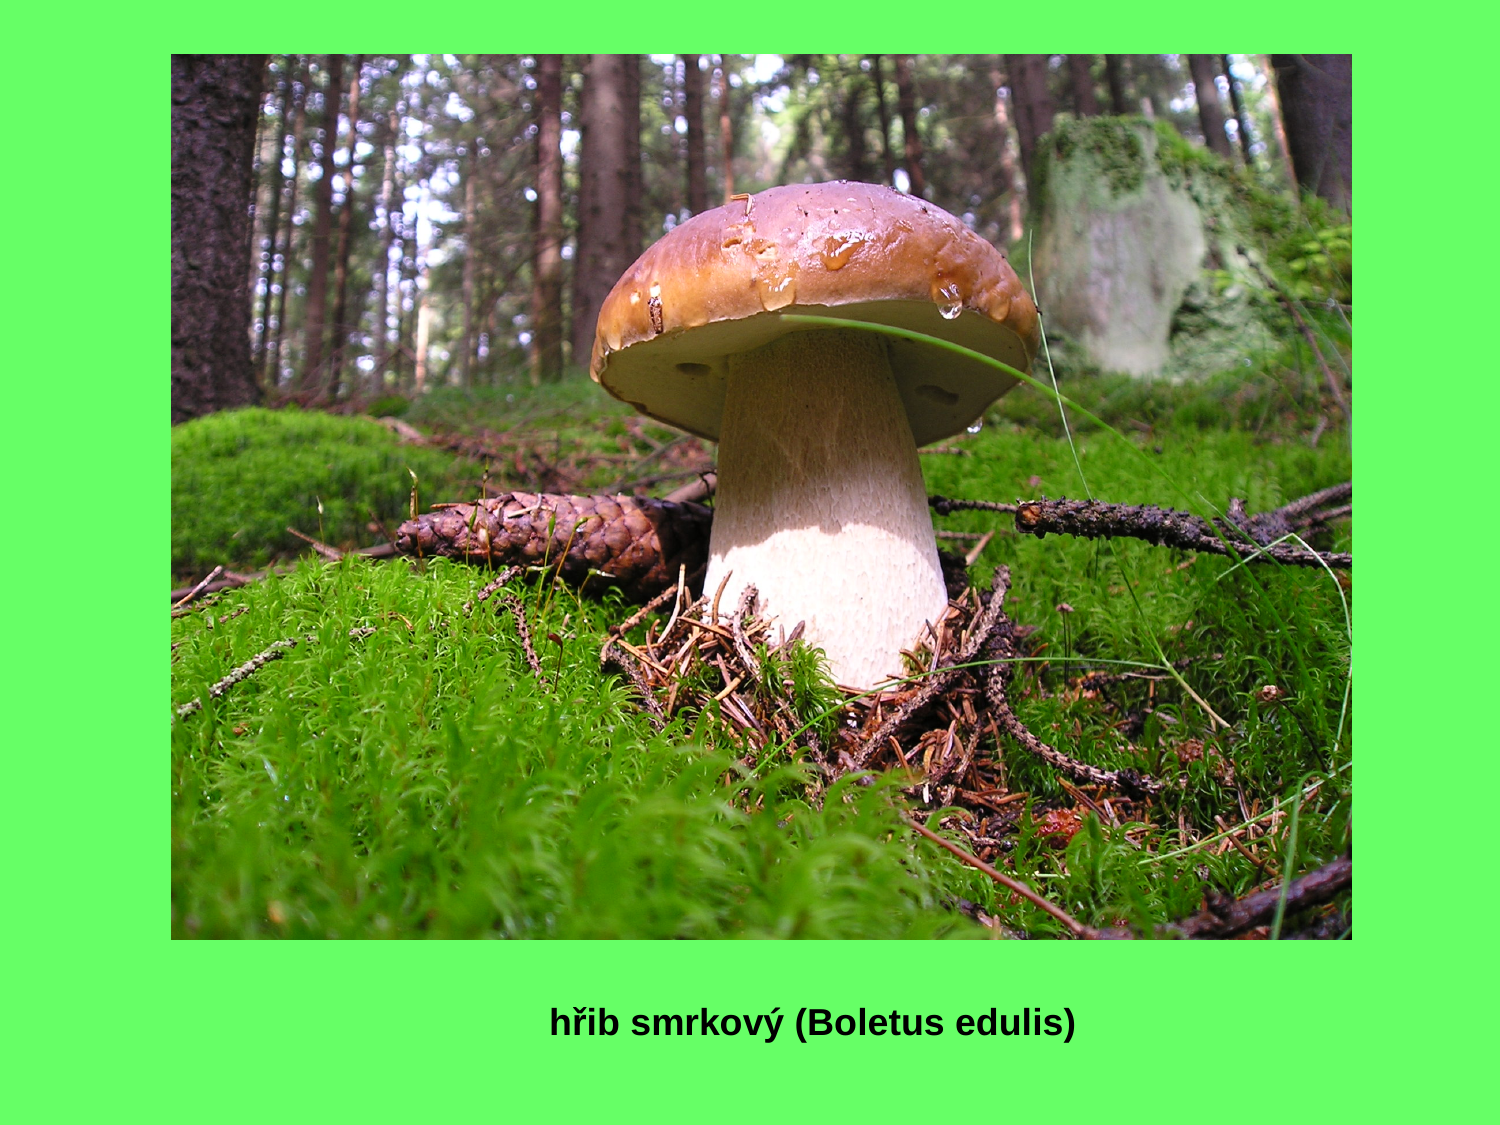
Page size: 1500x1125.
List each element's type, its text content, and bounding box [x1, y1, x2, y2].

text_box hřib smrkový (Boletus edulis) [534, 990, 1092, 1052]
picture [171, 54, 1352, 940]
